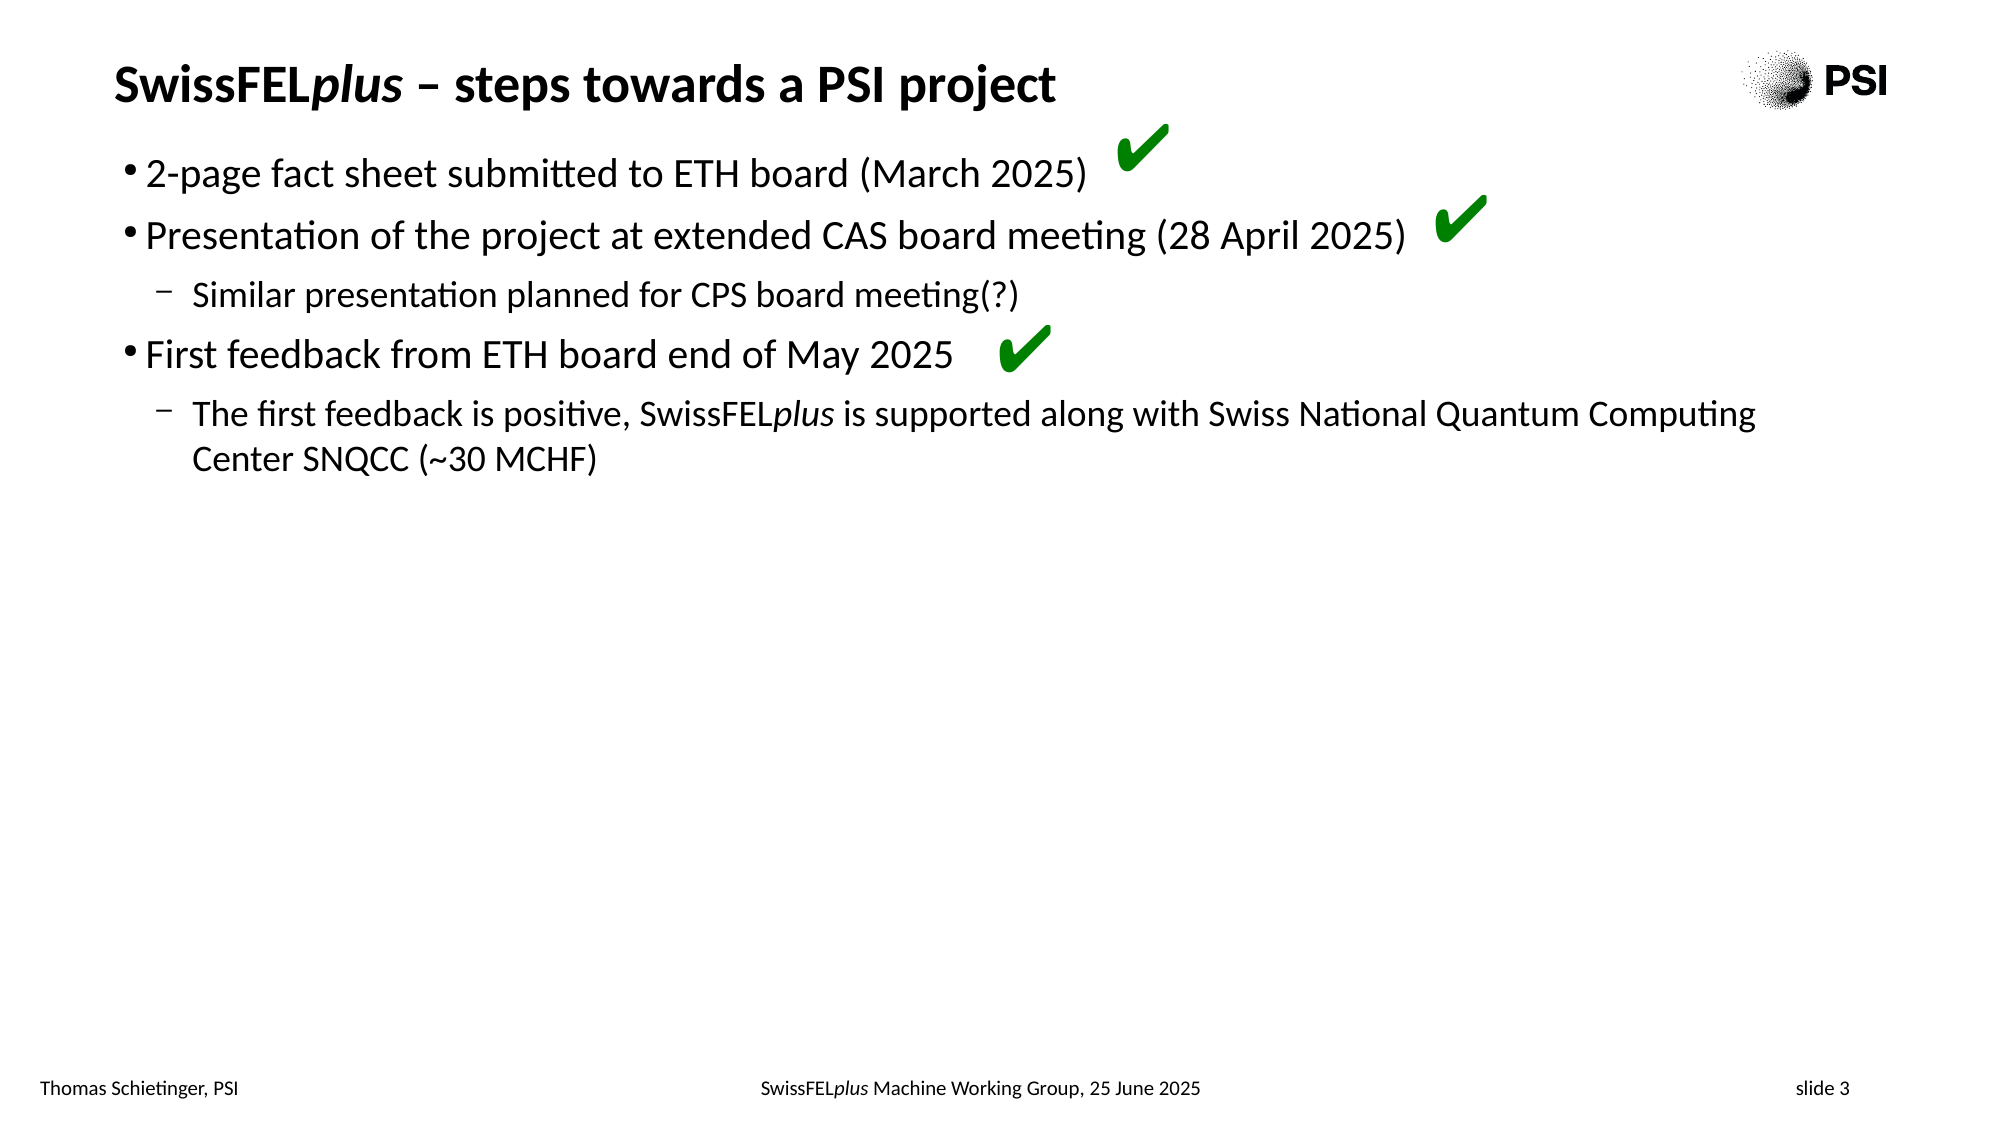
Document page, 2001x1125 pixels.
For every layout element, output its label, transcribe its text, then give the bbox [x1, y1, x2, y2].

text_box  [983, 306, 1068, 397]
text_box 2-page fact sheet submitted to ETH board (March 2025) Presentation of the project at extended CAS board meeting (28 April 2025) Similar presentation planned for CPS board meeting(?) First feedback from ETH board end of May 2025 The first feedback is positive, SwissFELplus is supported along with Swiss National Quantum Computing Center SNQCC (~30 MCHF) [120, 146, 1778, 513]
text_box  [1420, 176, 1505, 267]
title SwissFELplus – steps towards a PSI project [114, 48, 1585, 121]
text_box  [1101, 105, 1186, 197]
